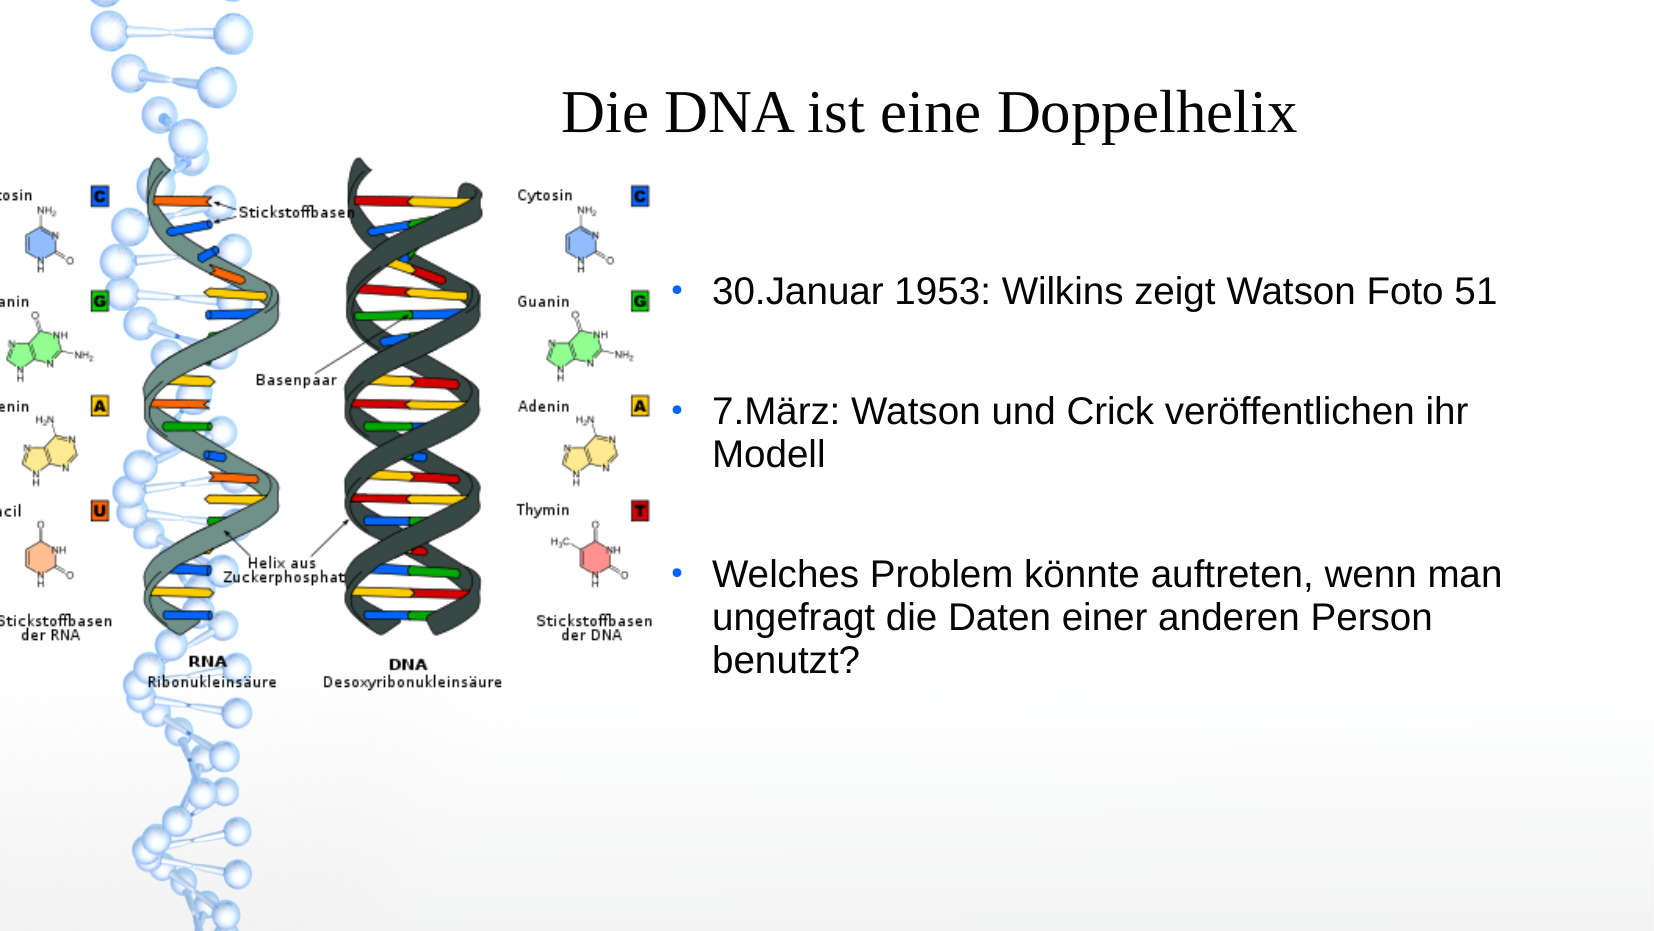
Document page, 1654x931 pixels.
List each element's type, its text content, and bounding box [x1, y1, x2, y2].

picture [0, 0, 1654, 931]
title Die DNA ist eine Doppelhelix [265, 35, 1595, 189]
list 30.Januar 1953: Wilkins zeigt Watson Foto 51 7.März: Watson und Crick veröffentlichen ihr Modell Welches Problem könnte auftreten, wenn man ungefragt die Daten einer anderen Person benutzt? [658, 270, 1550, 691]
